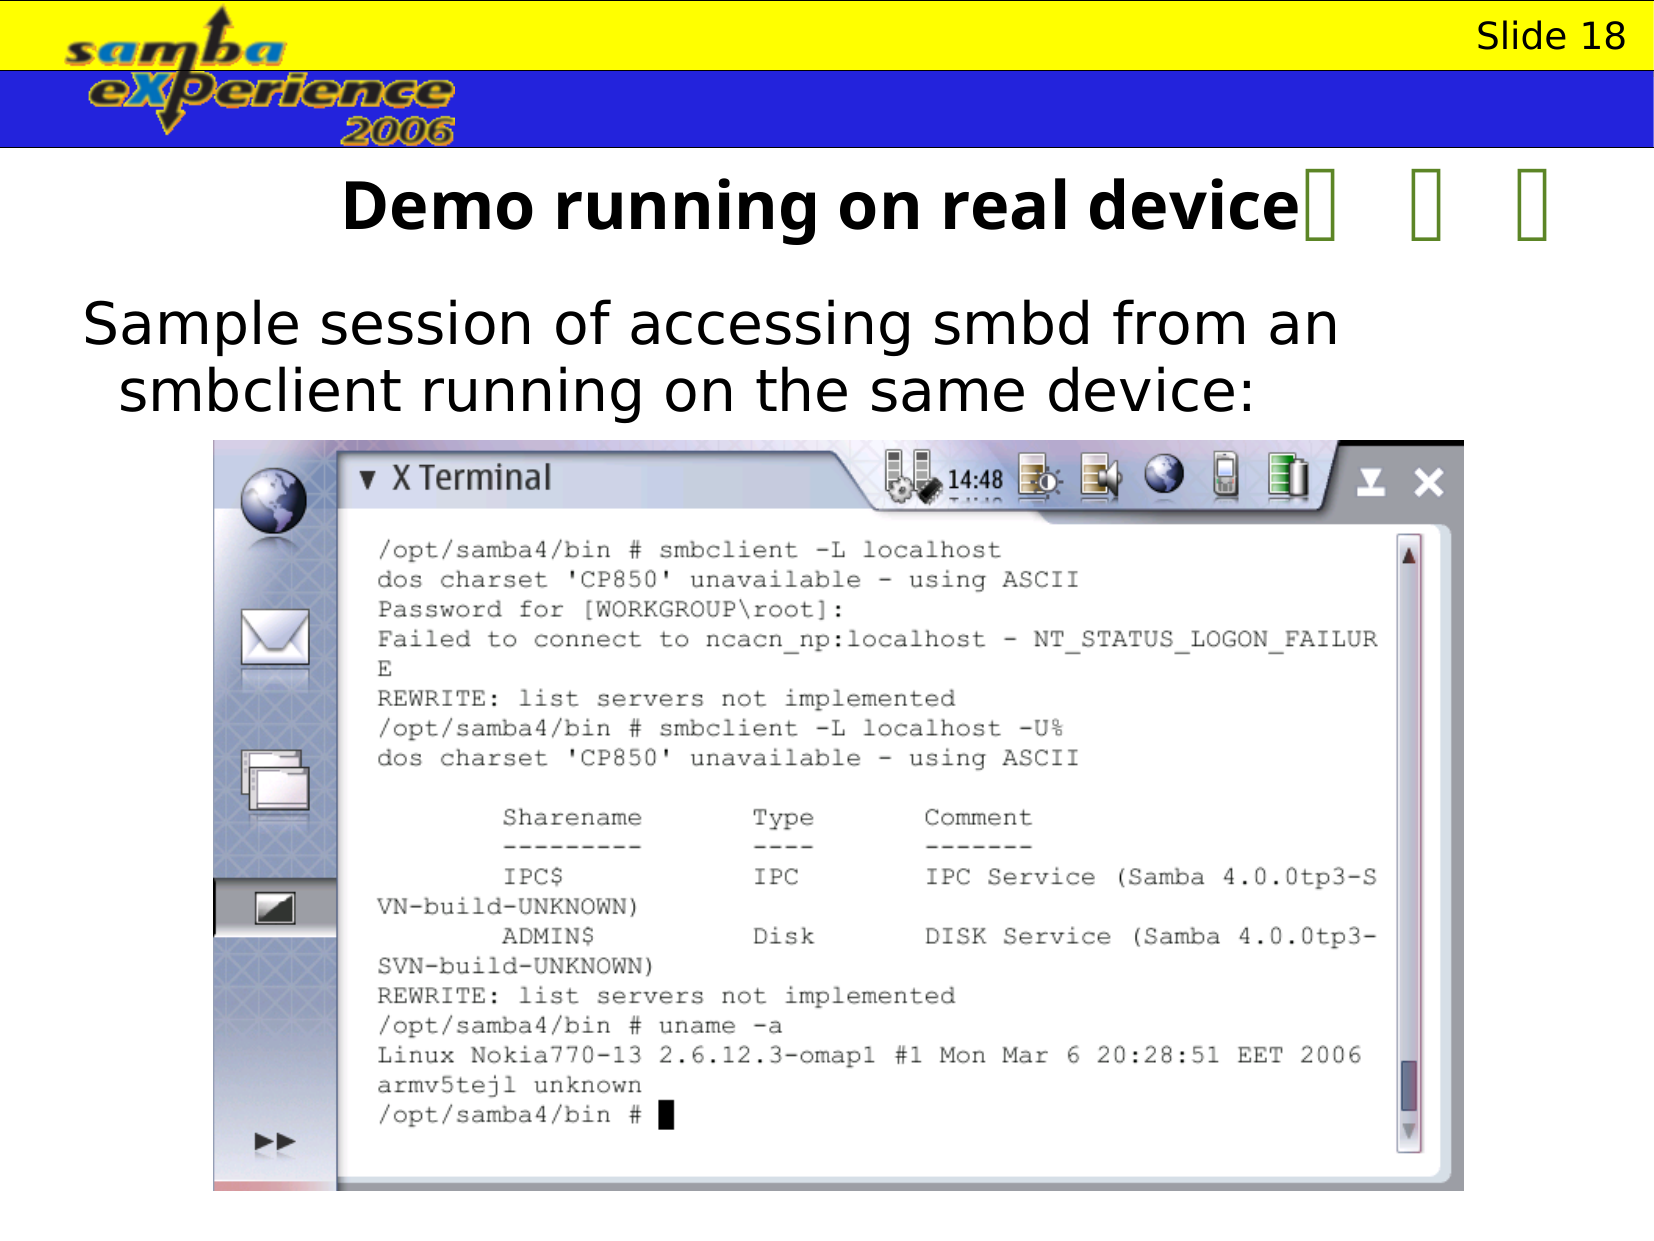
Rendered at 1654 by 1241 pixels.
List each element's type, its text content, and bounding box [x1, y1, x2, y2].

picture [64, 71, 455, 147]
text_box  [1287, 159, 1393, 281]
text_box  [1393, 159, 1500, 281]
picture [64, 2, 455, 70]
title Demo running on real device [76, 99, 1565, 308]
picture [64, 148, 76, 154]
picture [213, 440, 1464, 1191]
list Sample session of accessing smbd from an smbclient running on the same device: [82, 290, 1571, 1109]
text_box  [1500, 159, 1639, 281]
